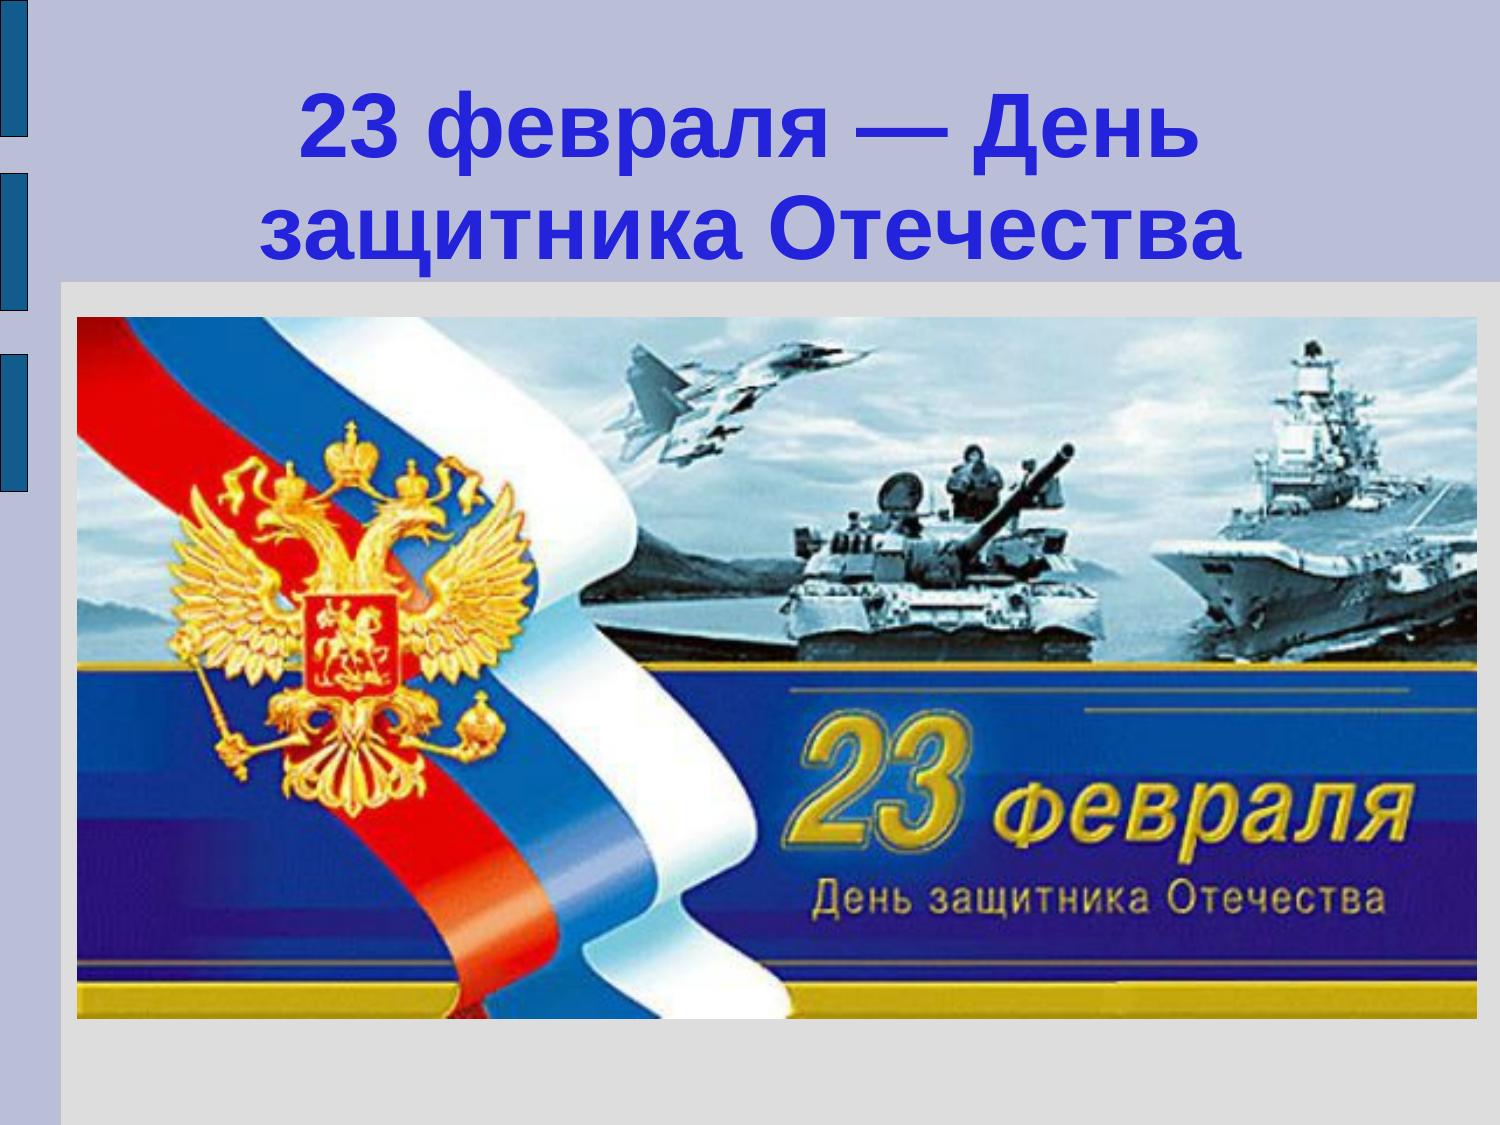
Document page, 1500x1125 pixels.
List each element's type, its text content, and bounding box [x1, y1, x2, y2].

title 23 февраля — День защитника Отечества [110, 73, 1392, 280]
picture [77, 317, 1477, 1019]
